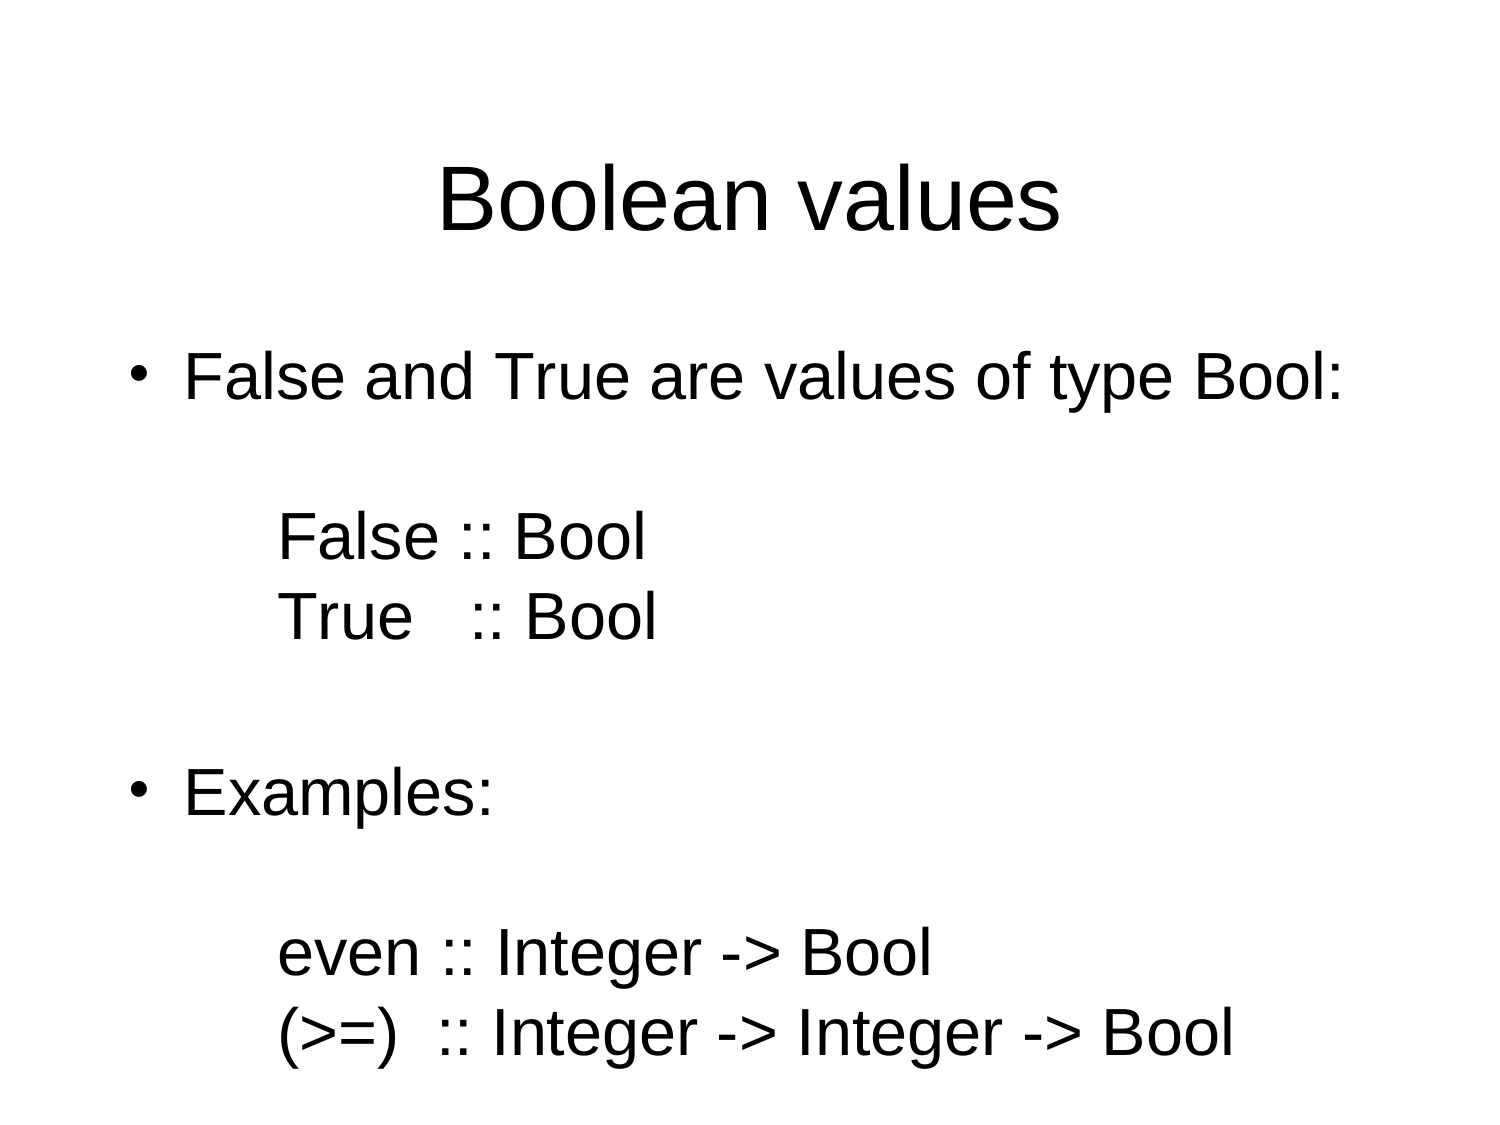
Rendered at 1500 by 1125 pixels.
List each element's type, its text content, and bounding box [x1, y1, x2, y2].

title Boolean values [112, 99, 1388, 288]
list False and True are values of type Bool: False :: Bool True :: Bool Examples: even :: Integer -> Bool (>=) :: Integer -> Integer -> Bool [112, 324, 1388, 978]
